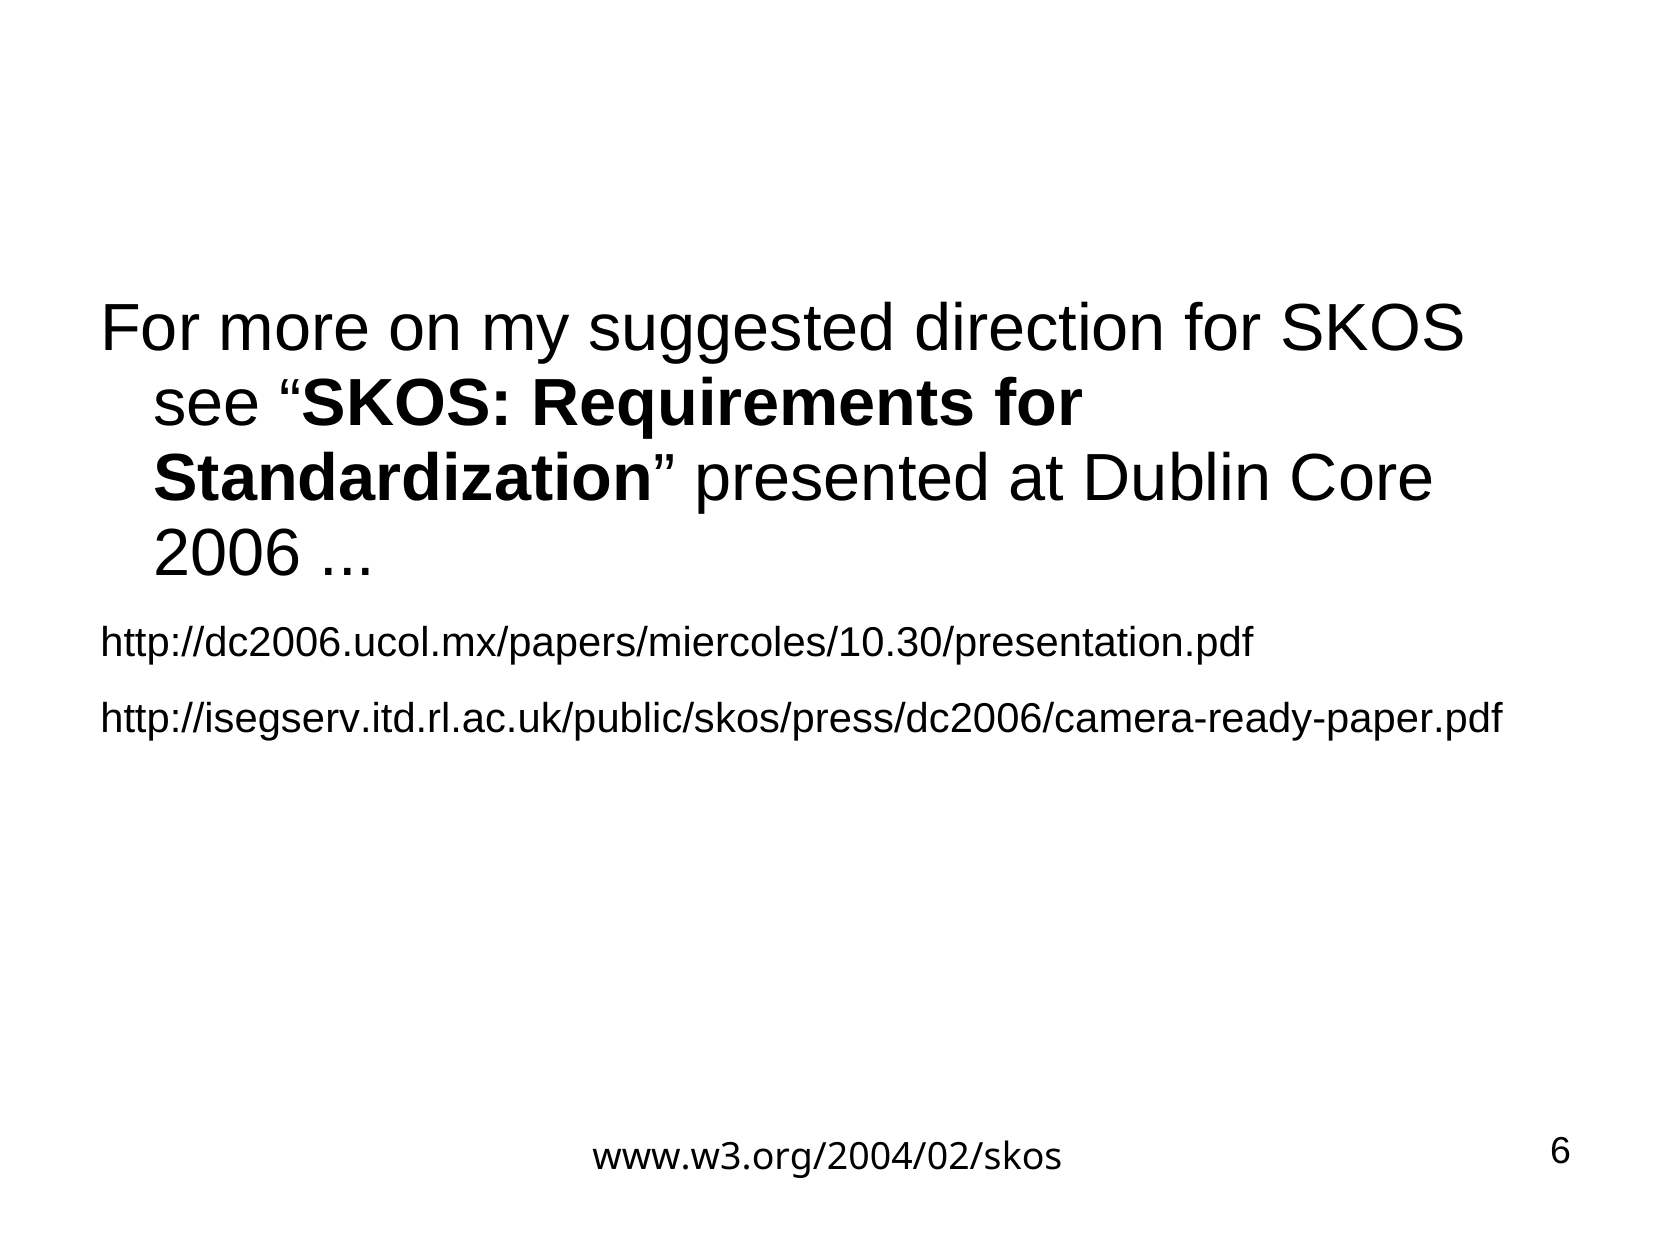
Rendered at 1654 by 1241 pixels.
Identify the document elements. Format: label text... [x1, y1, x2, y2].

list For more on my suggested direction for SKOS see “SKOS: Requirements for Standardization” presented at Dublin Core 2006 ... http://dc2006.ucol.mx/papers/miercoles/10.30/presentation.pdf http://isegserv.itd.rl.ac.uk/public/skos/press/dc2006/camera-ready-paper.pdf [82, 290, 1571, 1109]
